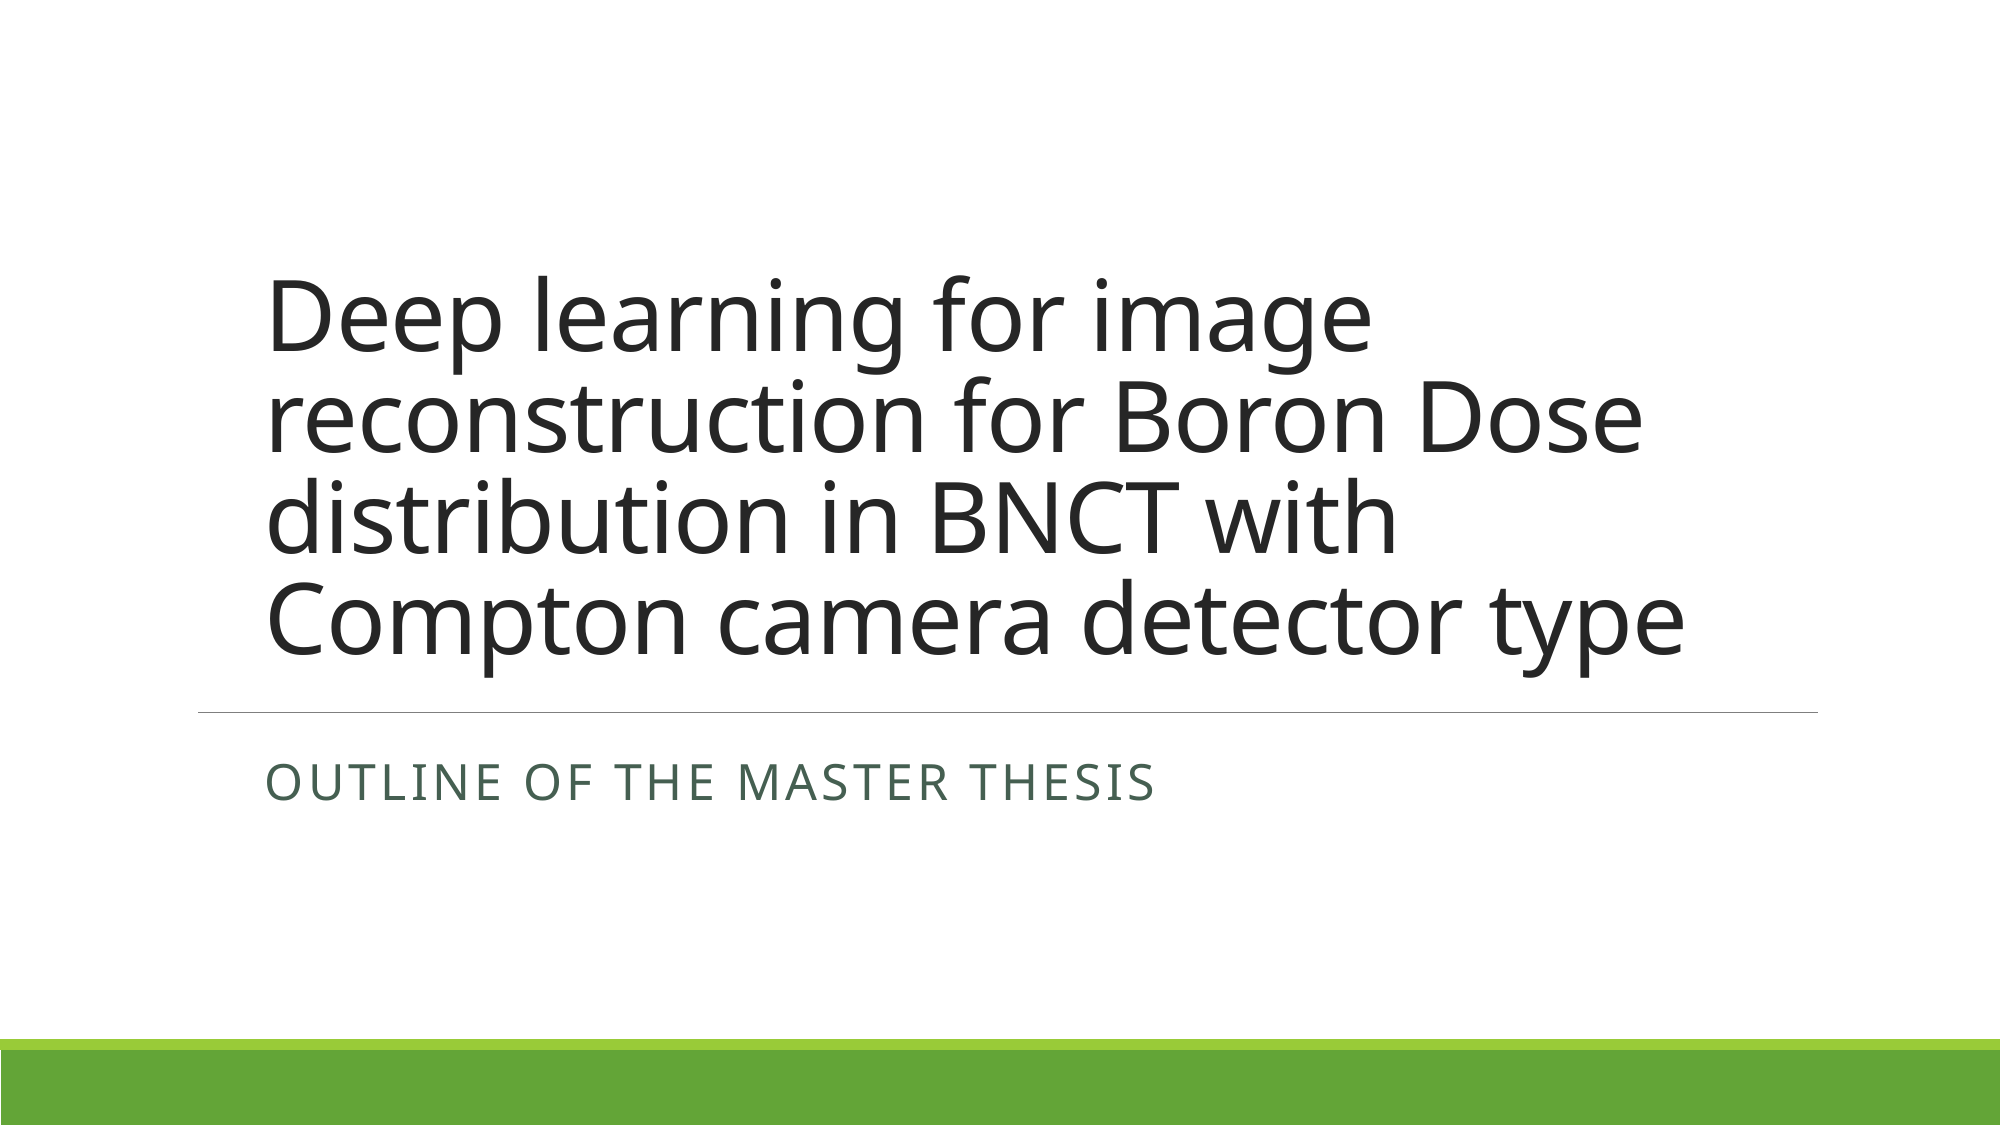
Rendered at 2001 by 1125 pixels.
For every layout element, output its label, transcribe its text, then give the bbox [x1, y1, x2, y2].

subtitle Outline of the master thesis [249, 749, 1750, 828]
title Deep learning for image reconstruction for Boron Dose distribution in BNCT with Compton camera detector type [249, 175, 1750, 683]
